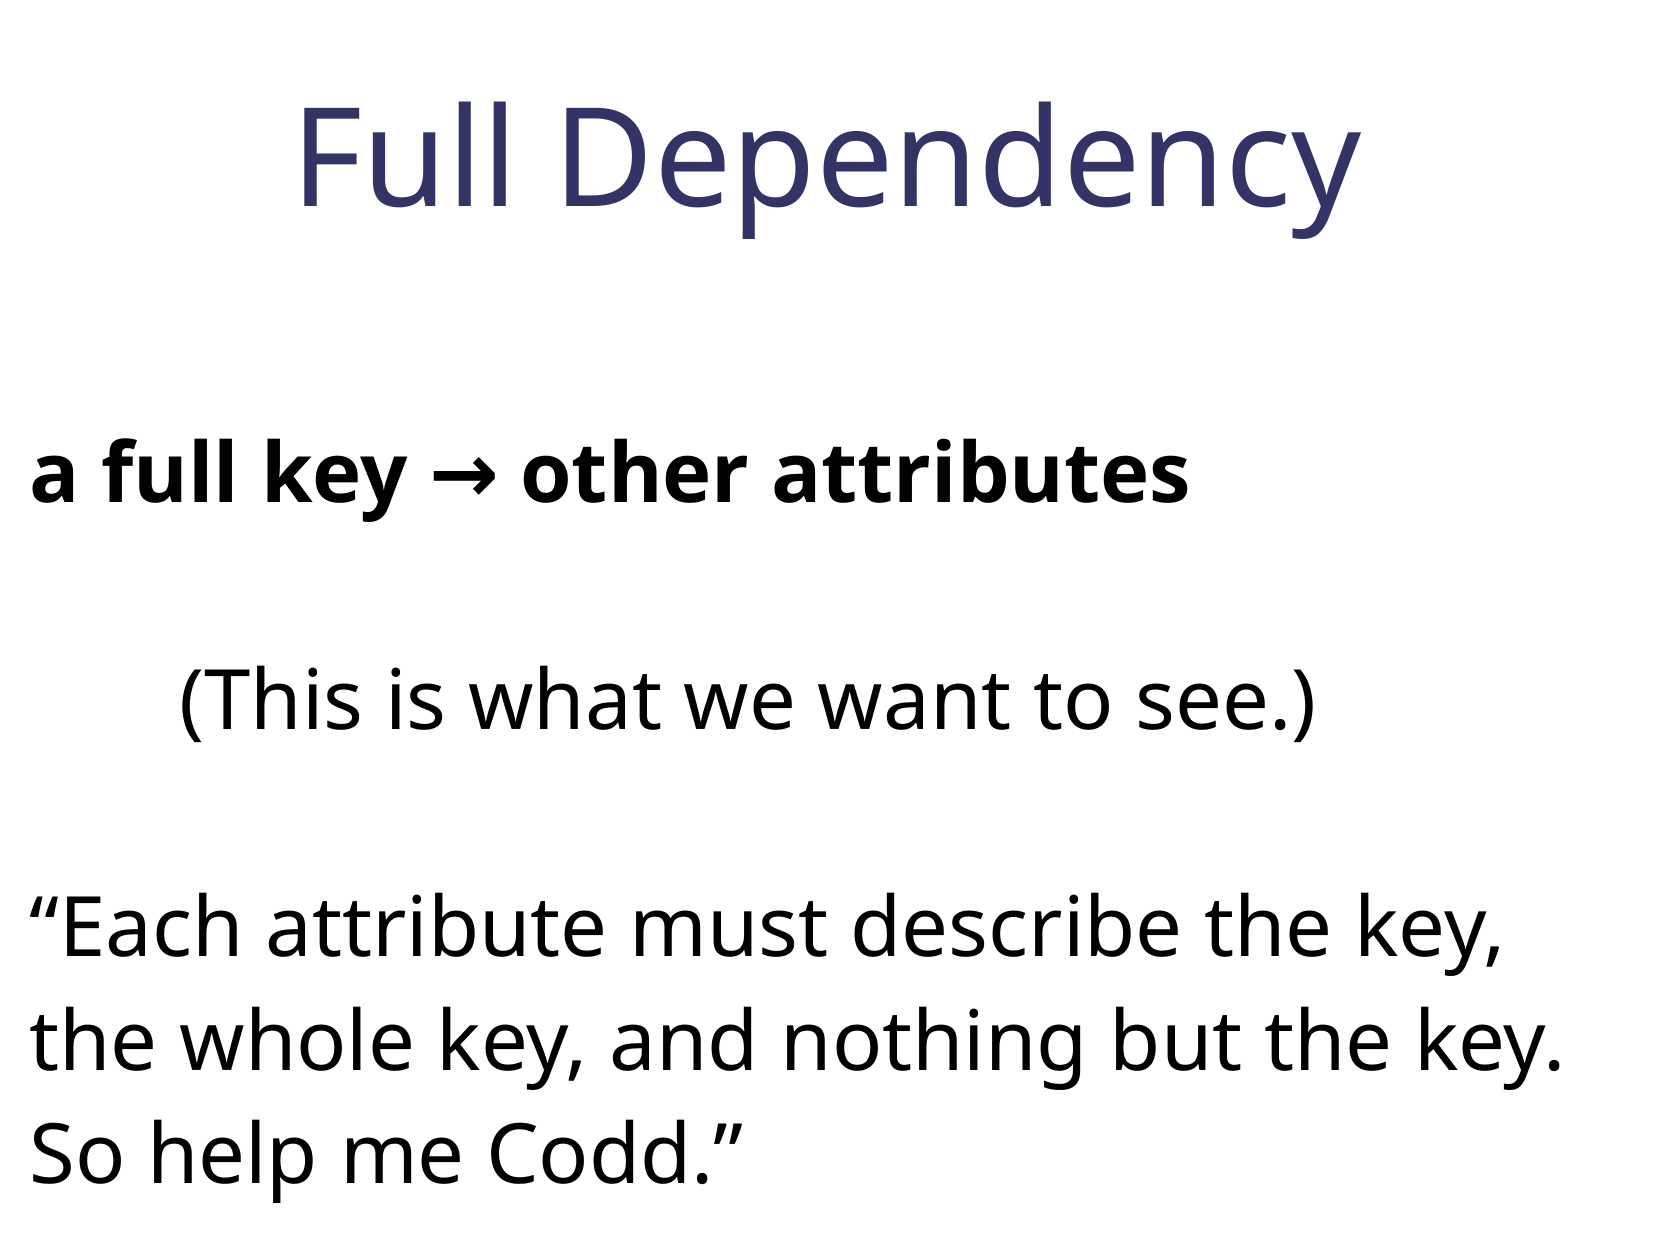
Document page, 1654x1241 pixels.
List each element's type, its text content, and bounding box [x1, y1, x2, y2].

subtitle a full key → other attributes (This is what we want to see.) “Each attribute must describe the key, the whole key, and nothing but the key. So help me Codd.” [29, 413, 1601, 1241]
title Full Dependency [82, 49, 1571, 257]
